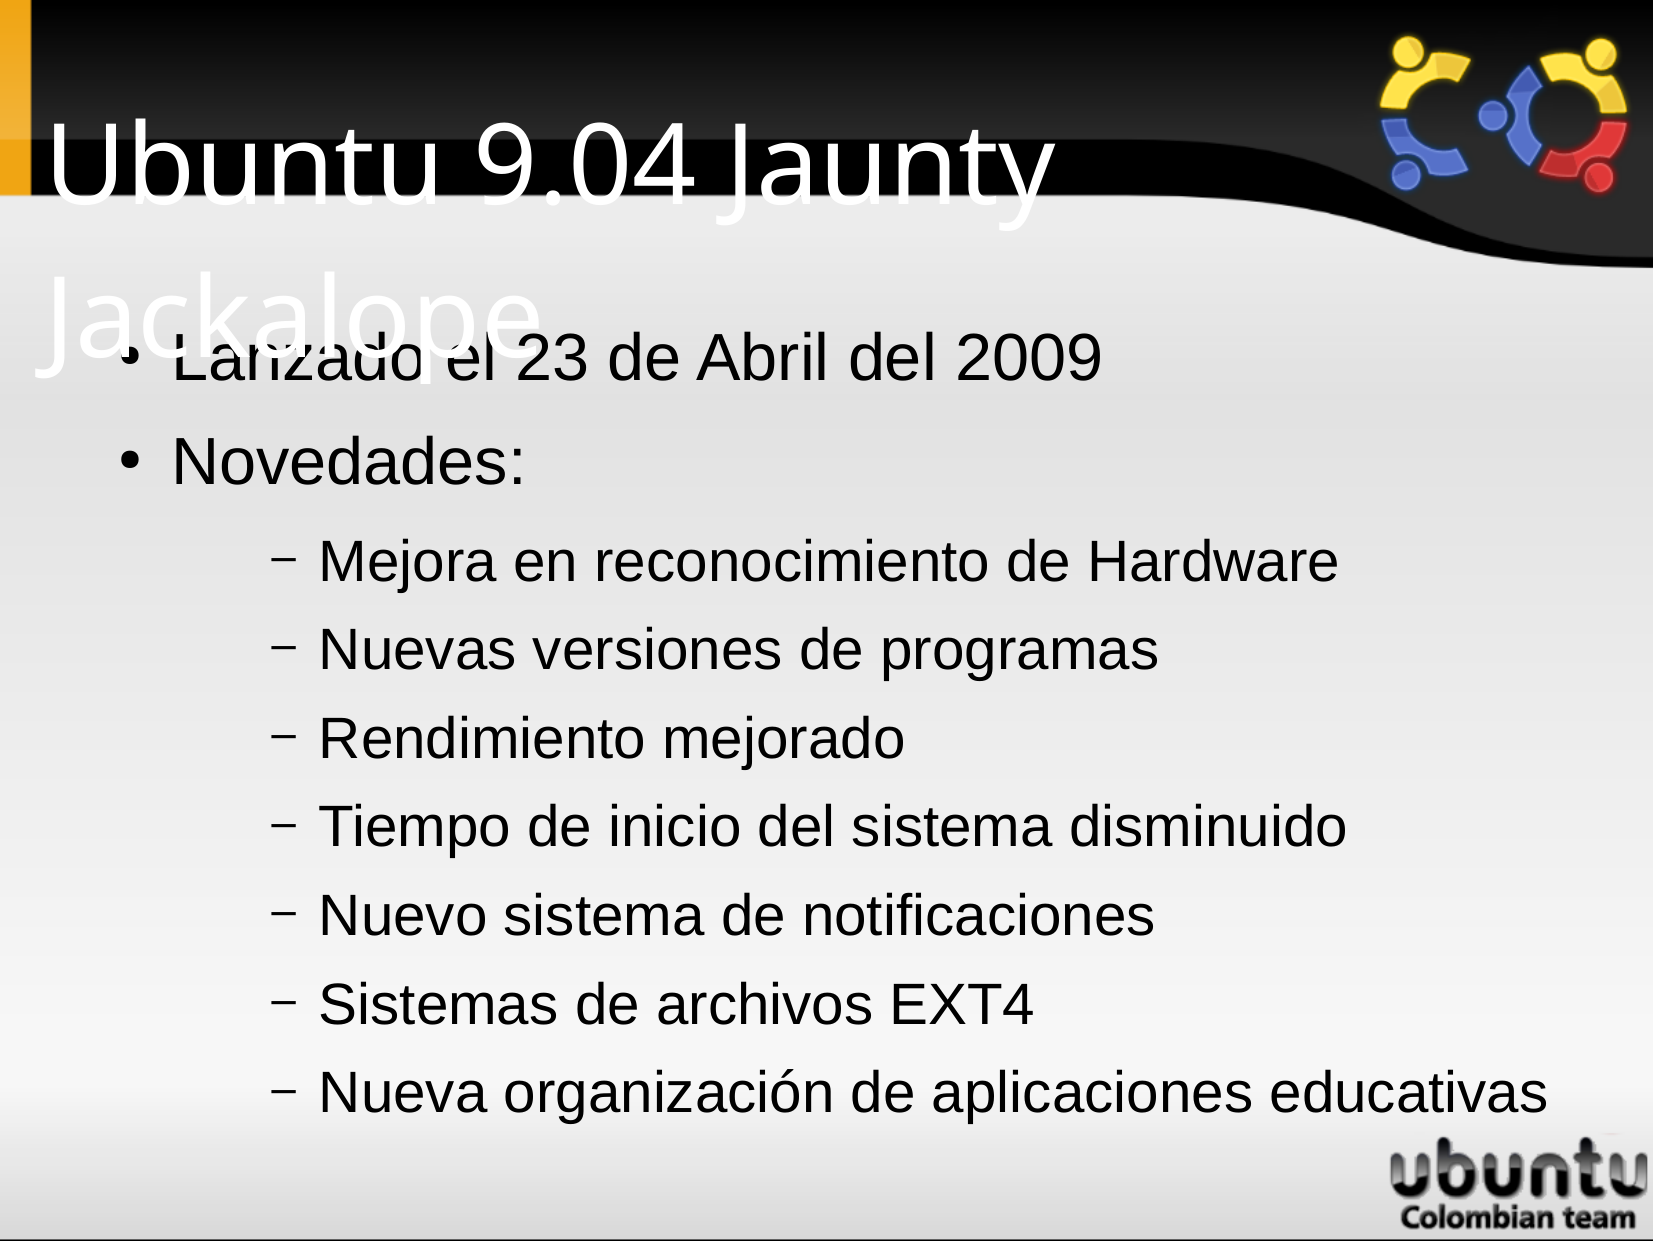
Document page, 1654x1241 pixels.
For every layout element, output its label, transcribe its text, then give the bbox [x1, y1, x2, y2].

text_box Ubuntu 9.04 Jaunty Jackalope [29, 76, 1418, 225]
list Lanzado el 23 de Abril del 2009 Novedades: Mejora en reconocimiento de Hardware Nuevas versiones de programas Rendimiento mejorado Tiempo de inicio del sistema disminuido Nuevo sistema de notificaciones Sistemas de archivos EXT4 Nueva organización de aplicaciones educativas [82, 319, 1571, 1139]
picture [0, 0, 1653, 1241]
